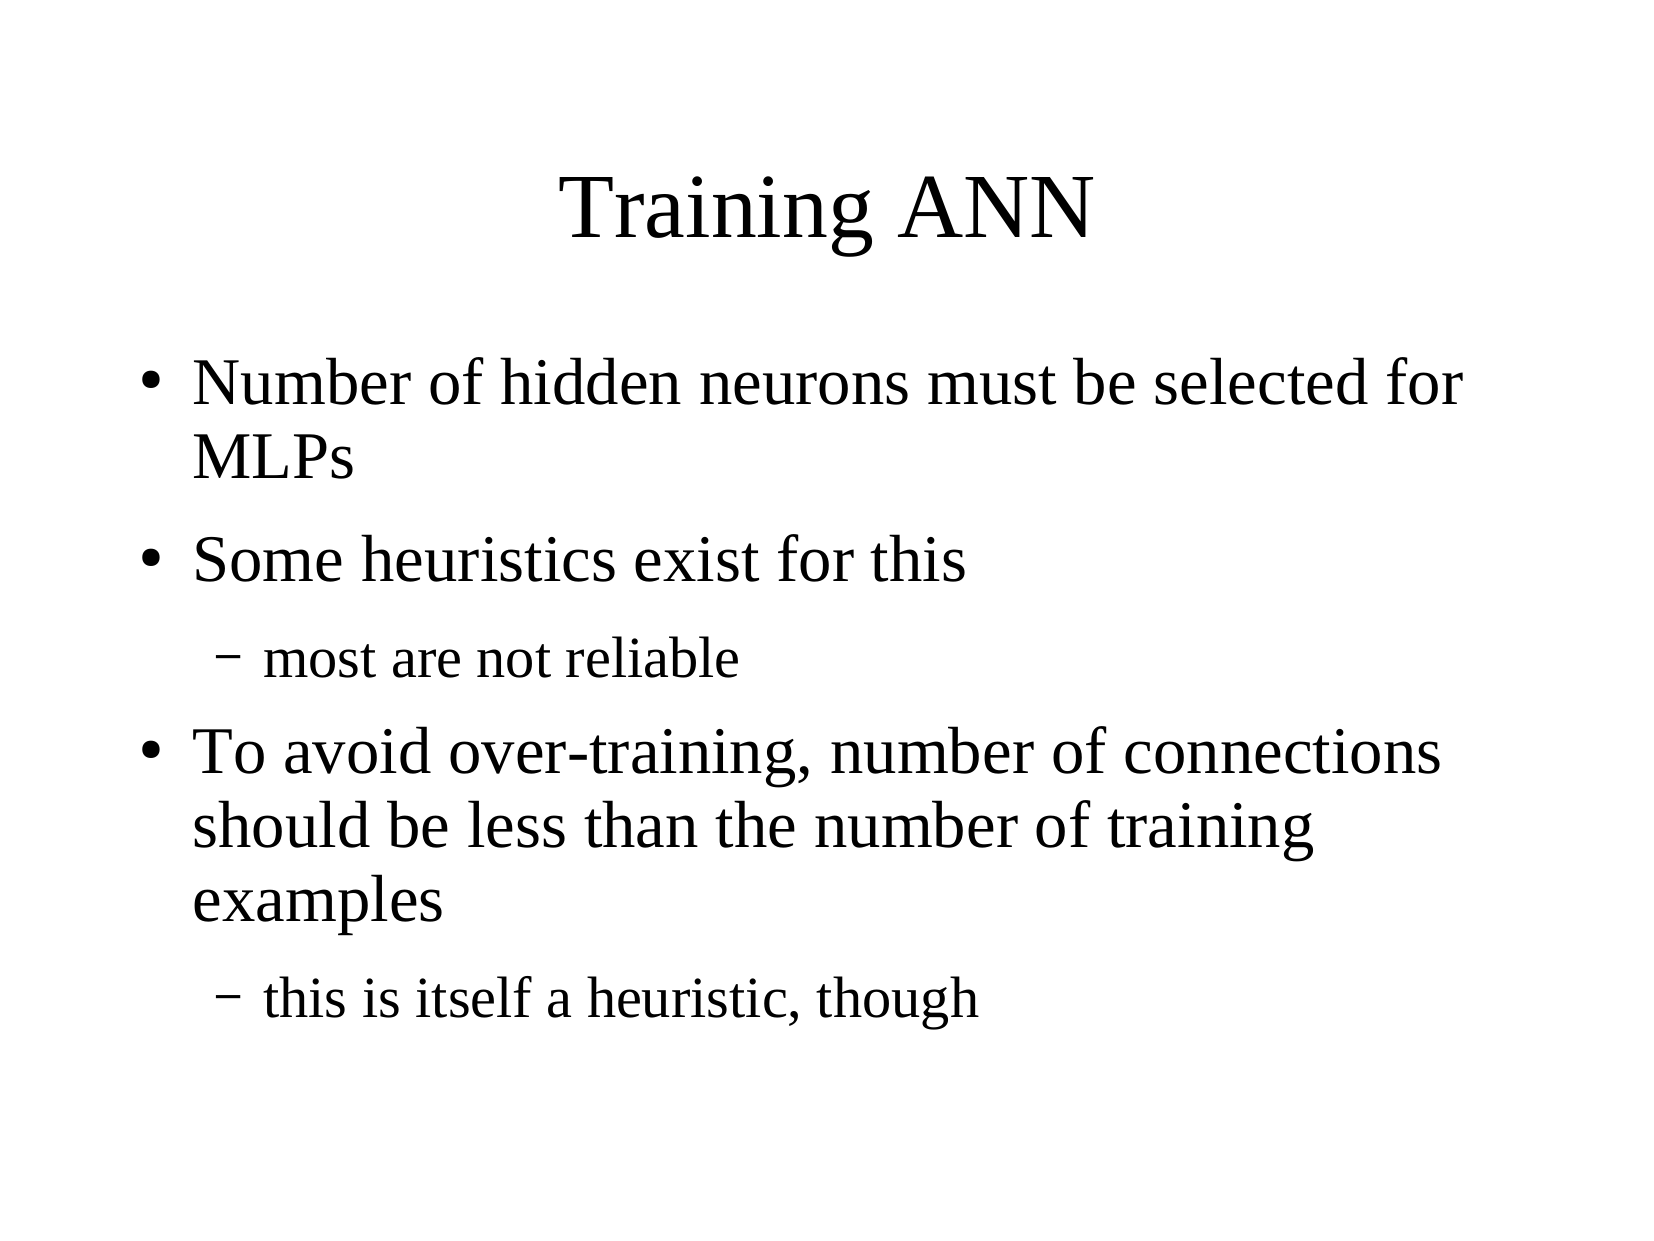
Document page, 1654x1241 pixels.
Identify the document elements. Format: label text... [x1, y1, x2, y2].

list Number of hidden neurons must be selected for MLPs Some heuristics exist for this most are not reliable To avoid over-training, number of connections should be less than the number of training examples this is itself a heuristic, though [121, 344, 1534, 1127]
title Training ANN [121, 102, 1534, 311]
